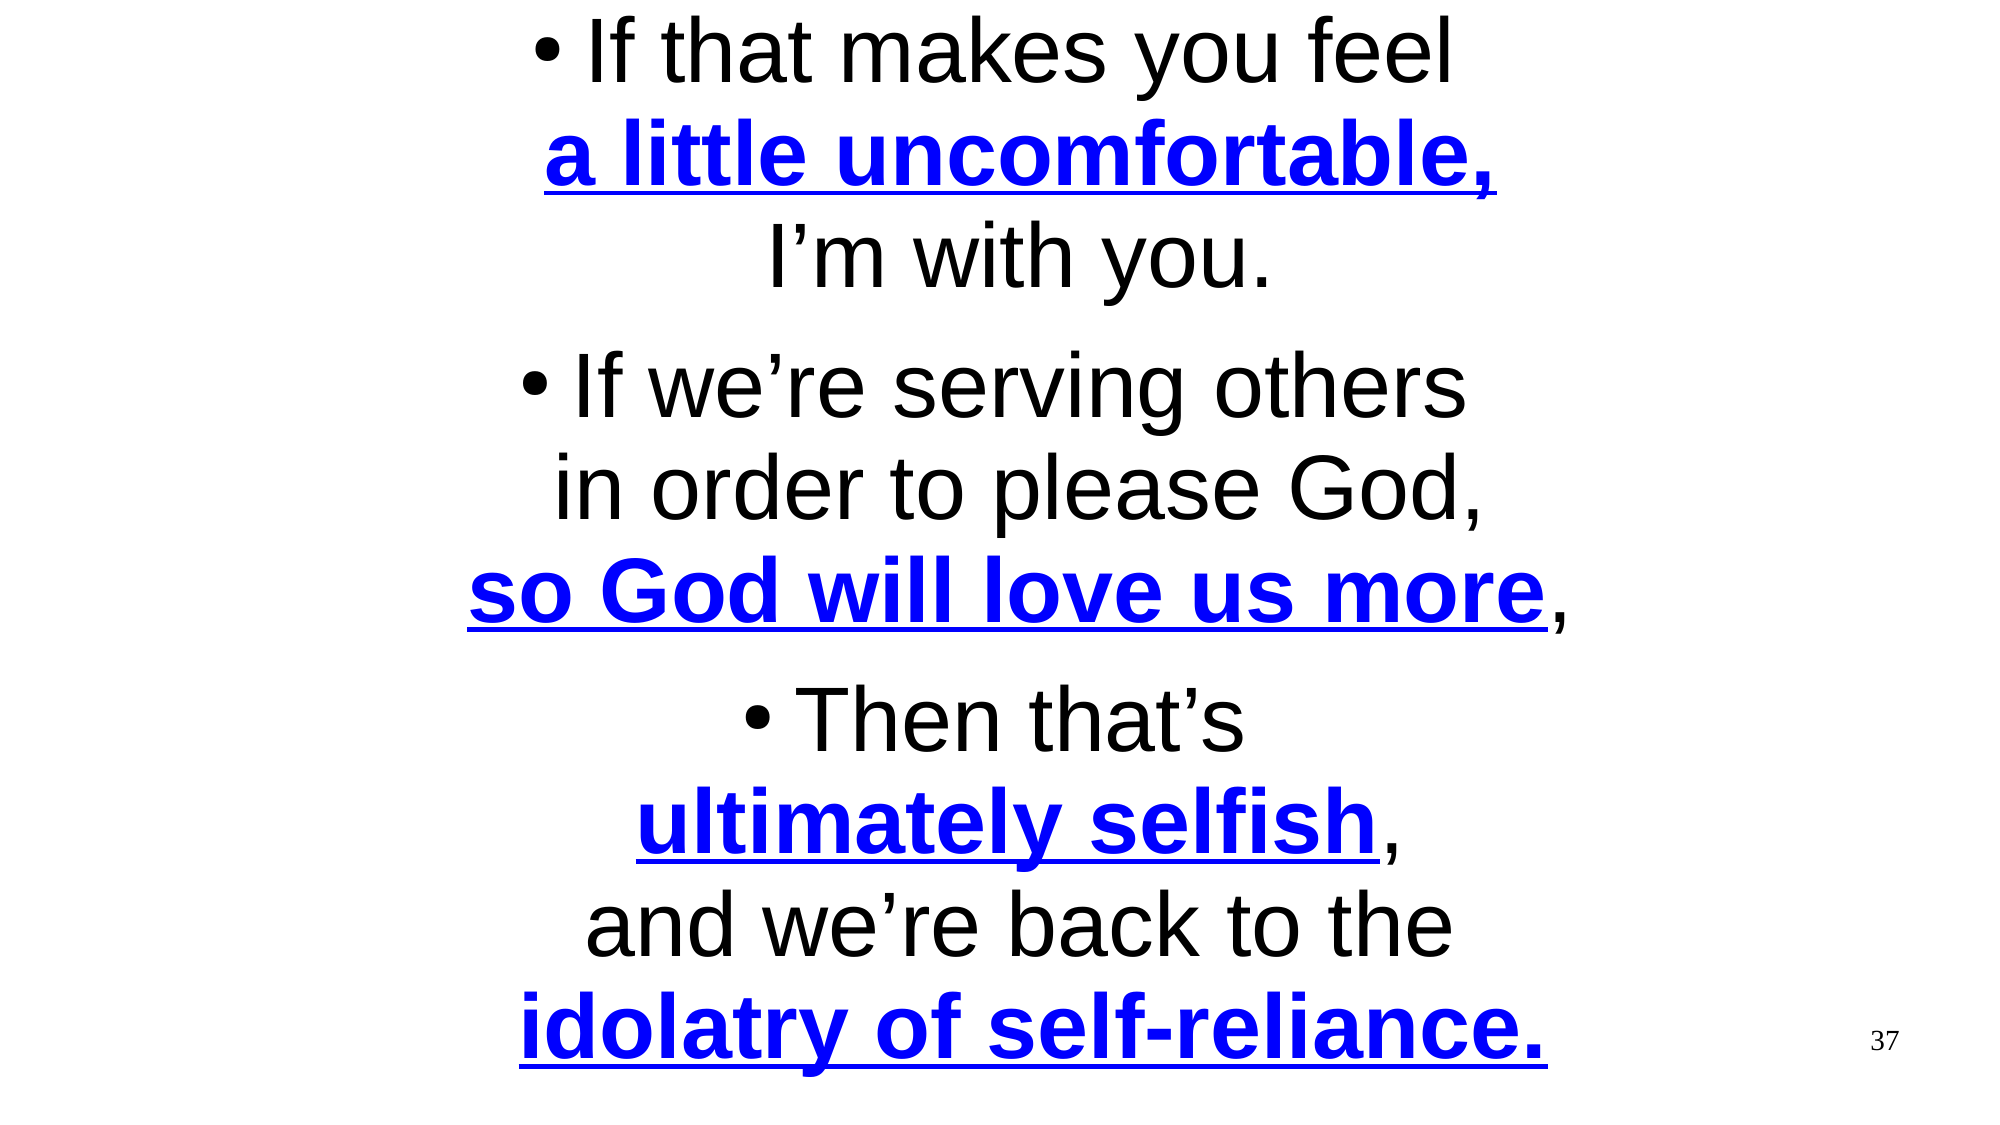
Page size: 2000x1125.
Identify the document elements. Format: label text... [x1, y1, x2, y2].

list If that makes you feel a little uncomfortable, I’m with you. If we’re serving others in order to please God, so God will love us more, Then that’s ultimately selfish, and we’re back to the idolatry of self-reliance. [0, 0, 1996, 1123]
